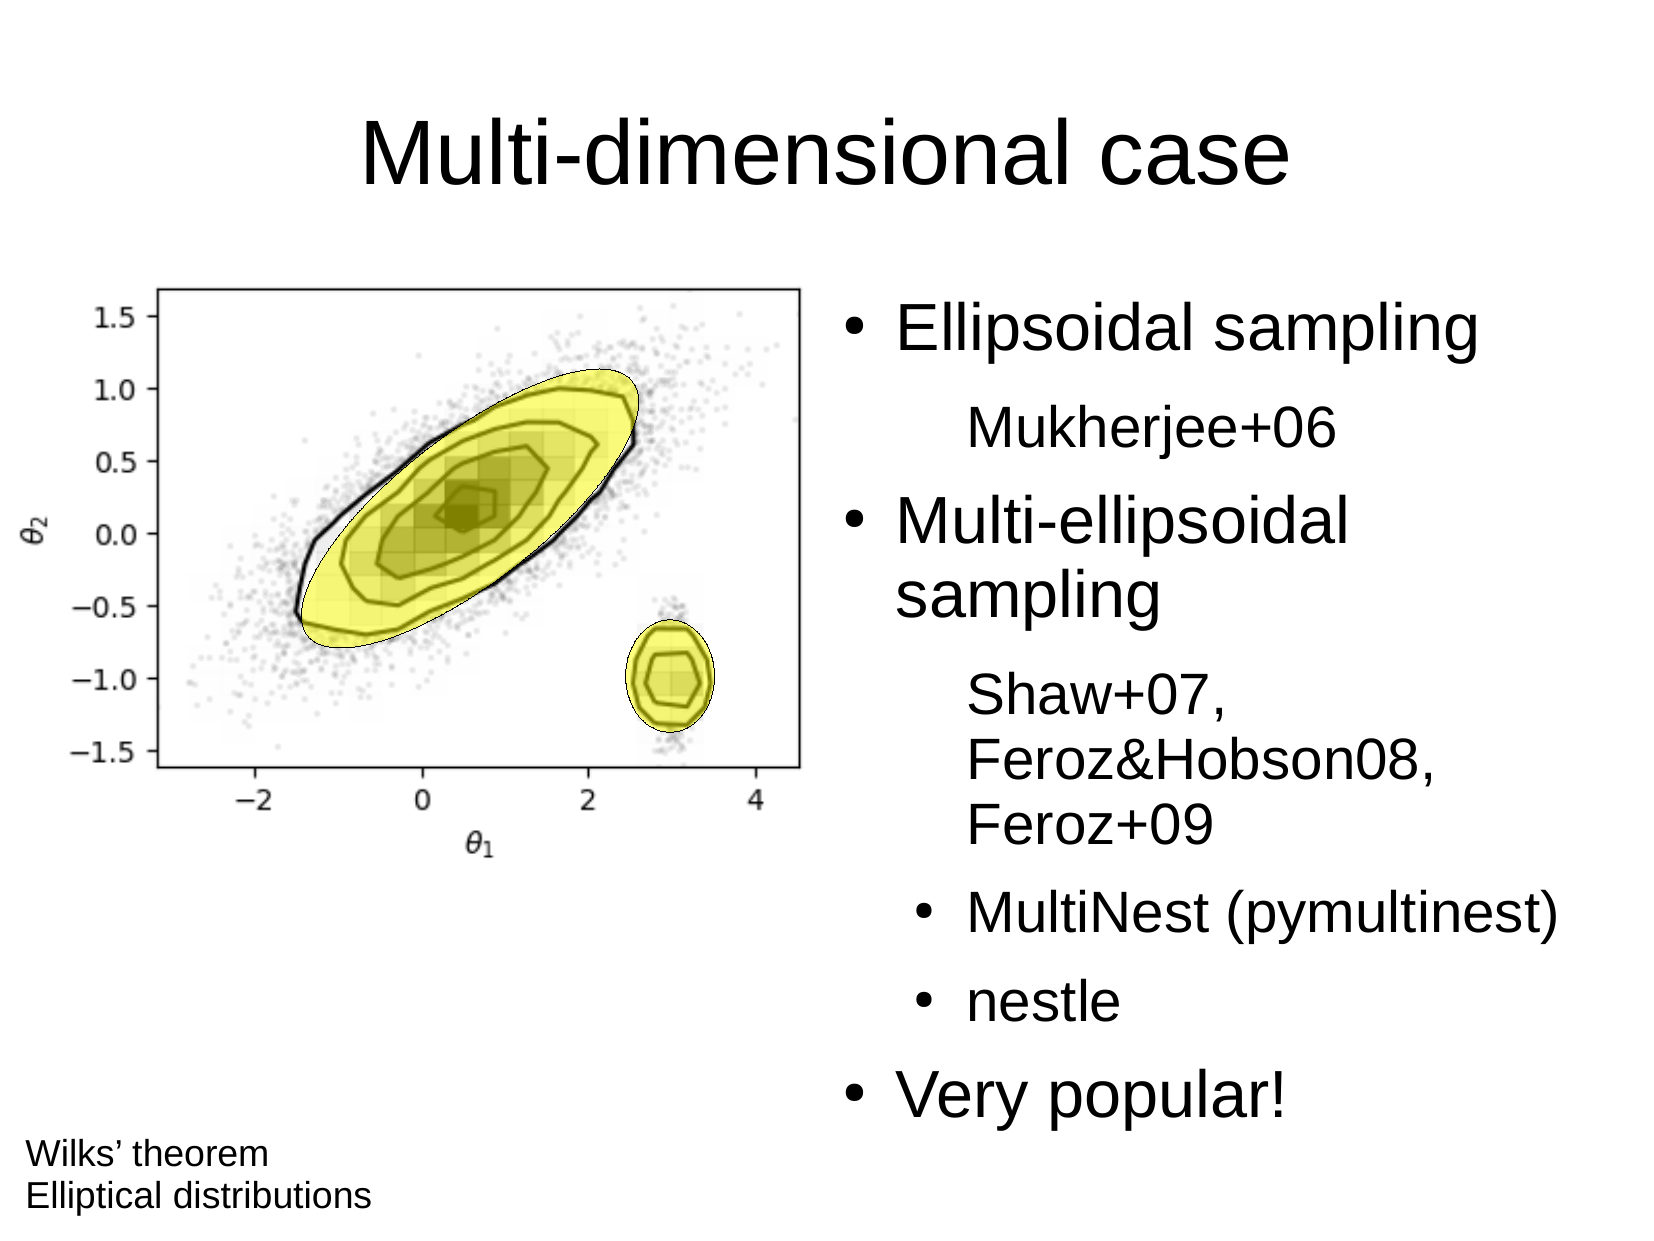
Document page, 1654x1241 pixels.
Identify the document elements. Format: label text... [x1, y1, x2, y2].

picture [0, 262, 826, 885]
text_box [301, 368, 639, 648]
text_box [625, 619, 715, 733]
text_box Wilks’ theorem Elliptical distributions [10, 1125, 461, 1241]
list Ellipsoidal sampling Mukherjee+06 Multi-ellipsoidal sampling Shaw+07, Feroz&Hobson08, Feroz+09 MultiNest (pymultinest) nestle Very popular! [825, 290, 1571, 1133]
title Multi-dimensional case [82, 49, 1571, 257]
